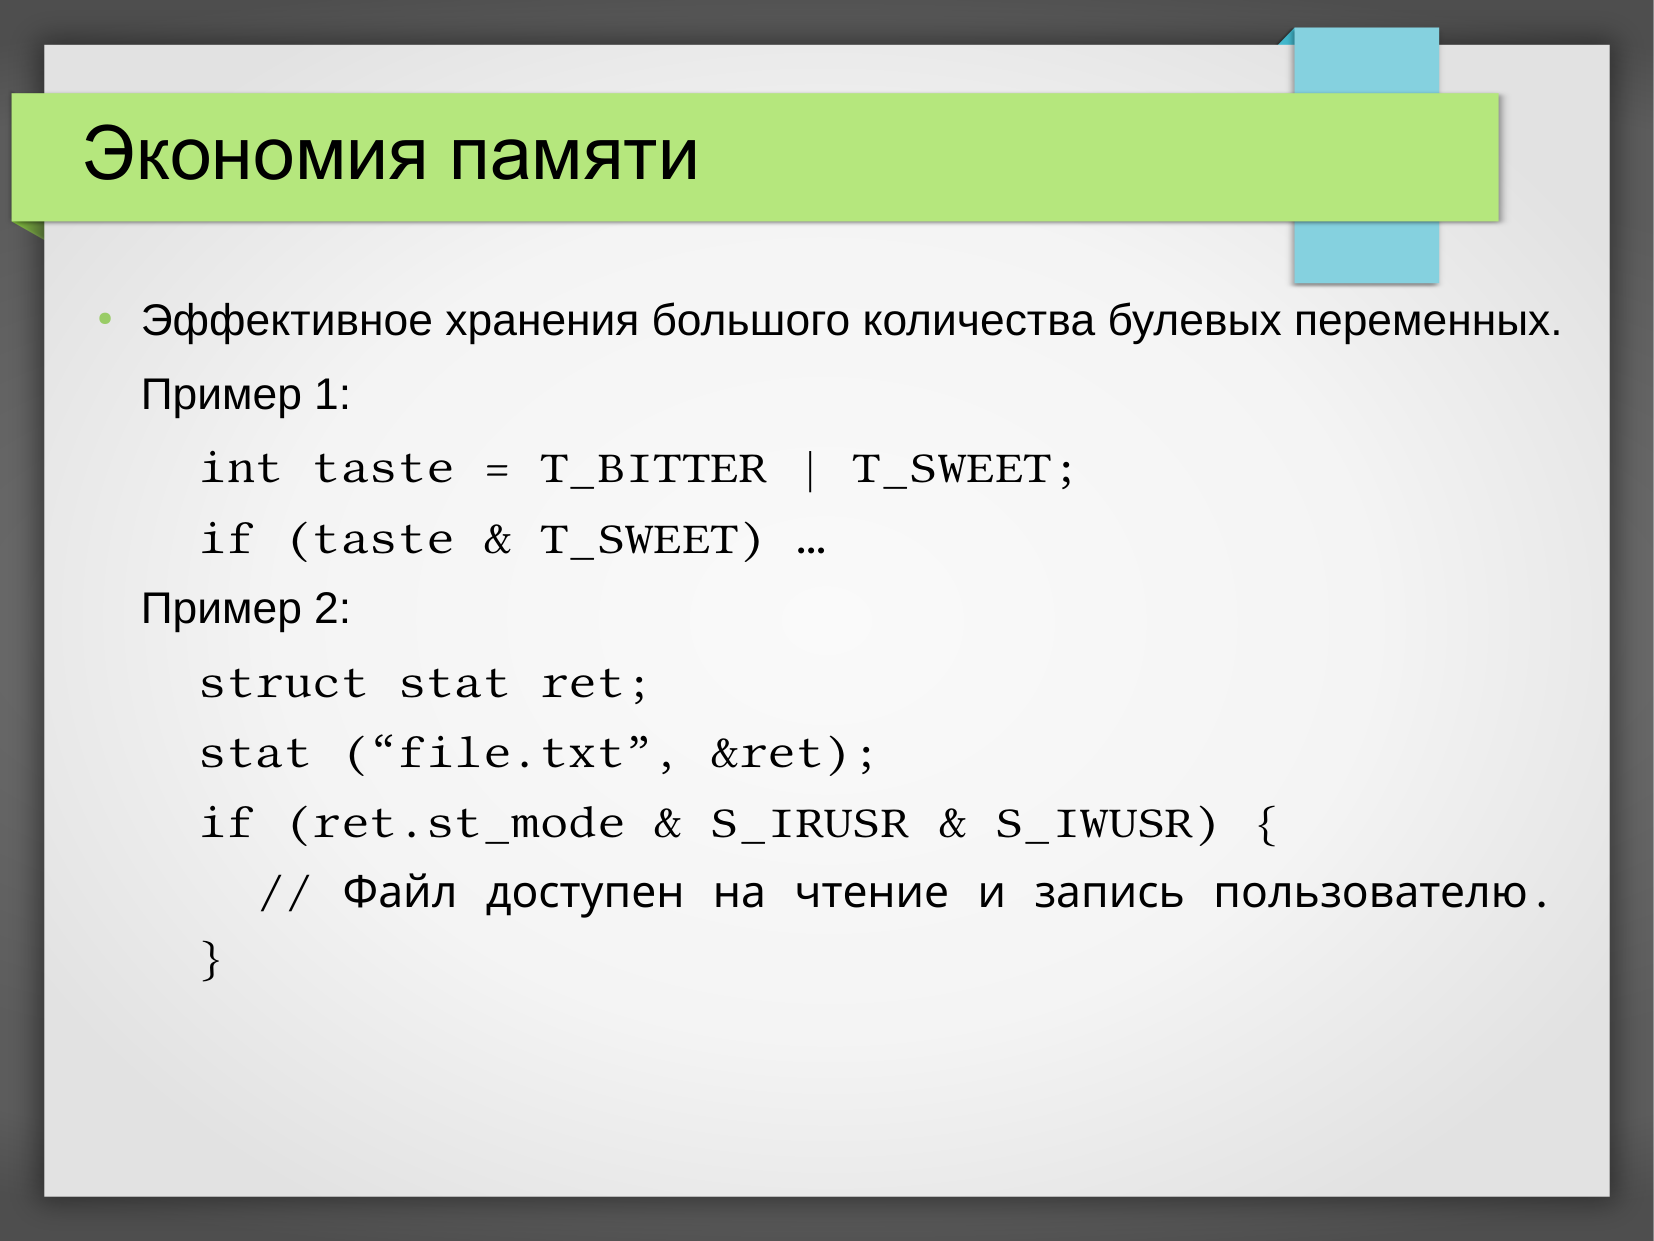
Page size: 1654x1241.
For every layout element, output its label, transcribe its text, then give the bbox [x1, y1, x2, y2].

picture [0, 0, 1654, 1241]
title Экономия памяти [82, 94, 1264, 213]
list Эффективное хранения большого количества булевых переменных. Пример 1: int taste = T_BITTER | T_SWEET; if (taste & T_SWEET) … Пример 2: struct stat ret; stat (“file.txt”, &ret); if (ret.st_mode & S_IRUSR & S_IWUSR) { // Файл доступен на чтение и запись пользователю. } [82, 295, 1571, 1015]
